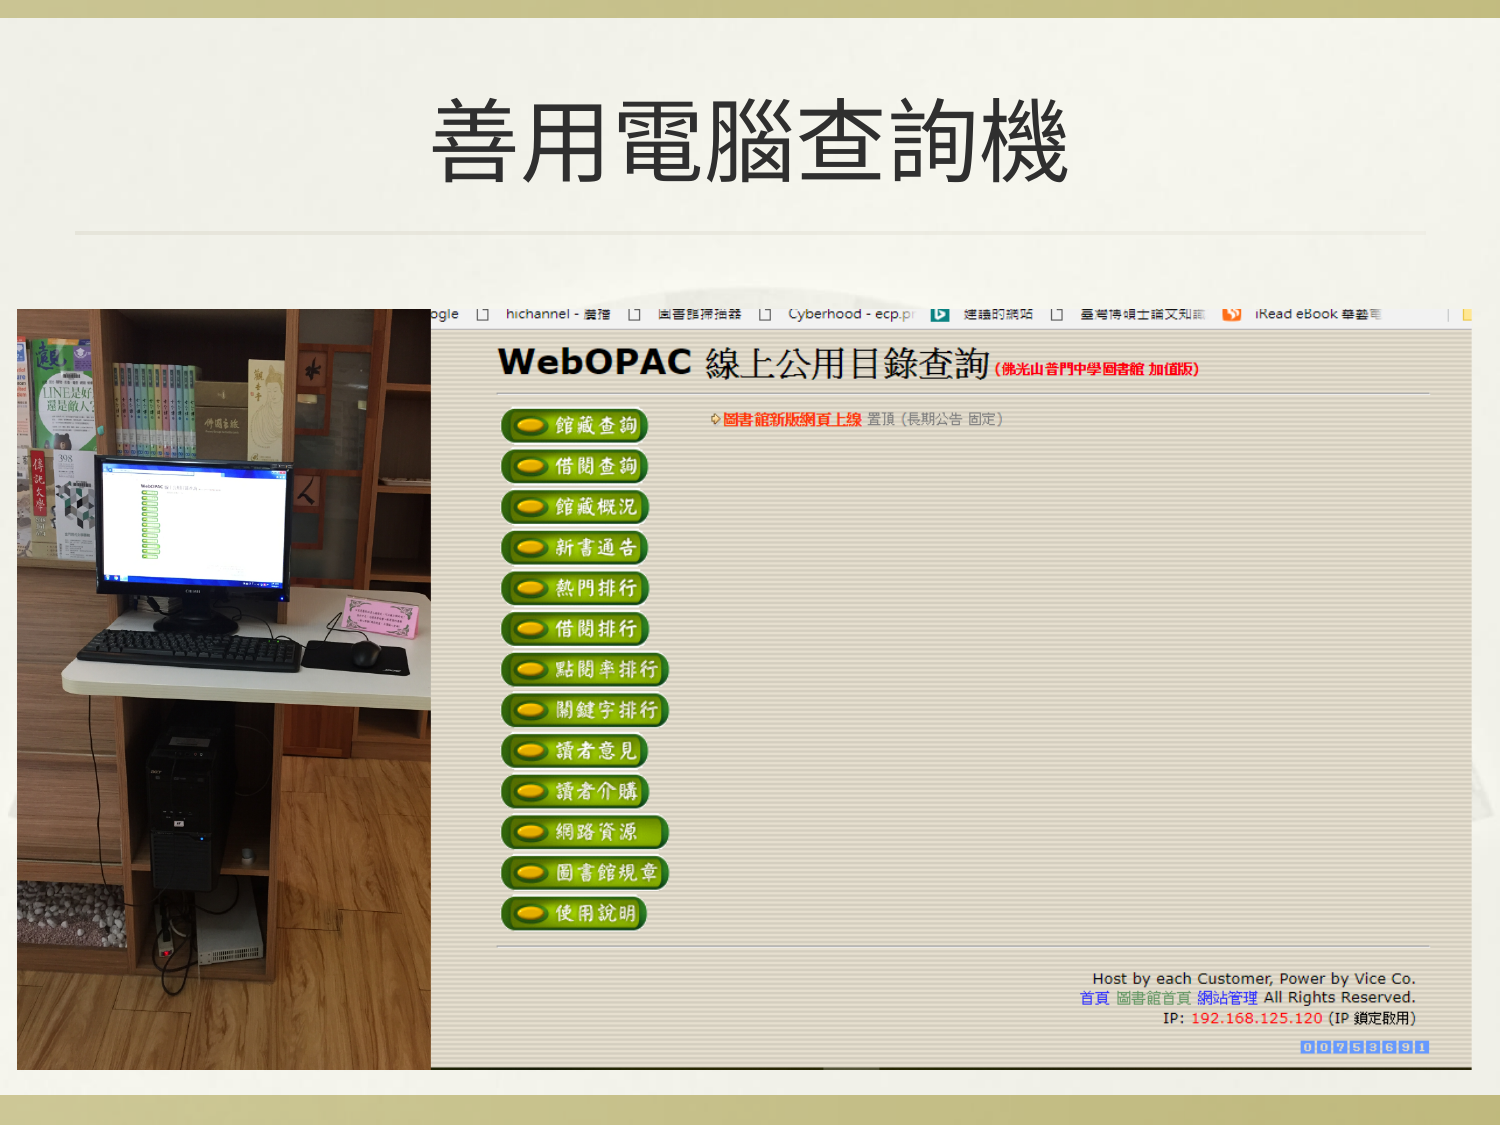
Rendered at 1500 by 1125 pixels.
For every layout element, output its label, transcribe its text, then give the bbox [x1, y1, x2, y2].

picture [0, 18, 1500, 1095]
title 善用電腦查詢機 [75, 45, 1426, 233]
